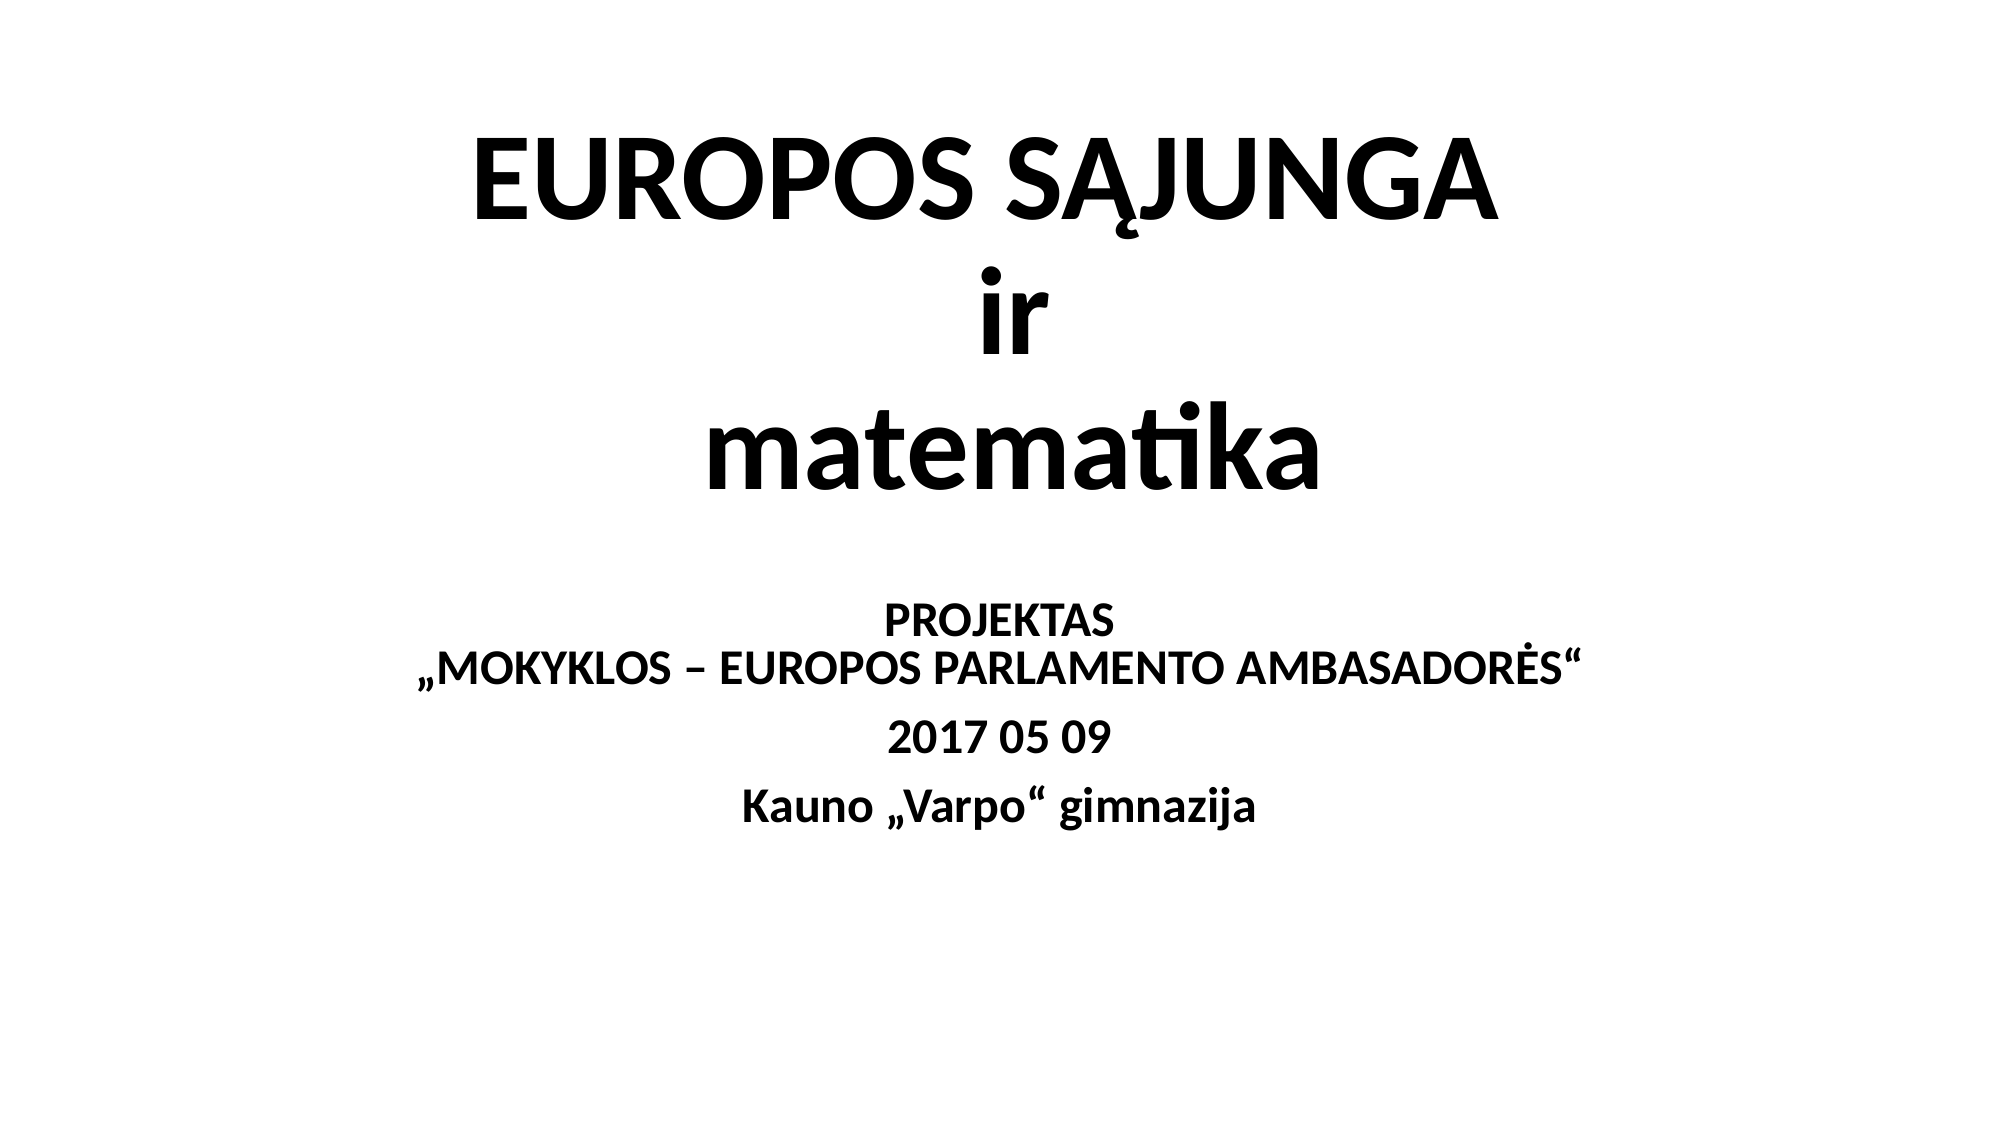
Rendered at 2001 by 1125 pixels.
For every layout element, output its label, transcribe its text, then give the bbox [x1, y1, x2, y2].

subtitle PROJEKTAS „MOKYKLOS – EUROPOS PARLAMENTO AMBASADORĖS“ 2017 05 09 Kauno „Varpo“ gimnazija [249, 590, 1750, 863]
title EUROPOS SĄJUNGA ir matematika [158, 58, 1869, 525]
